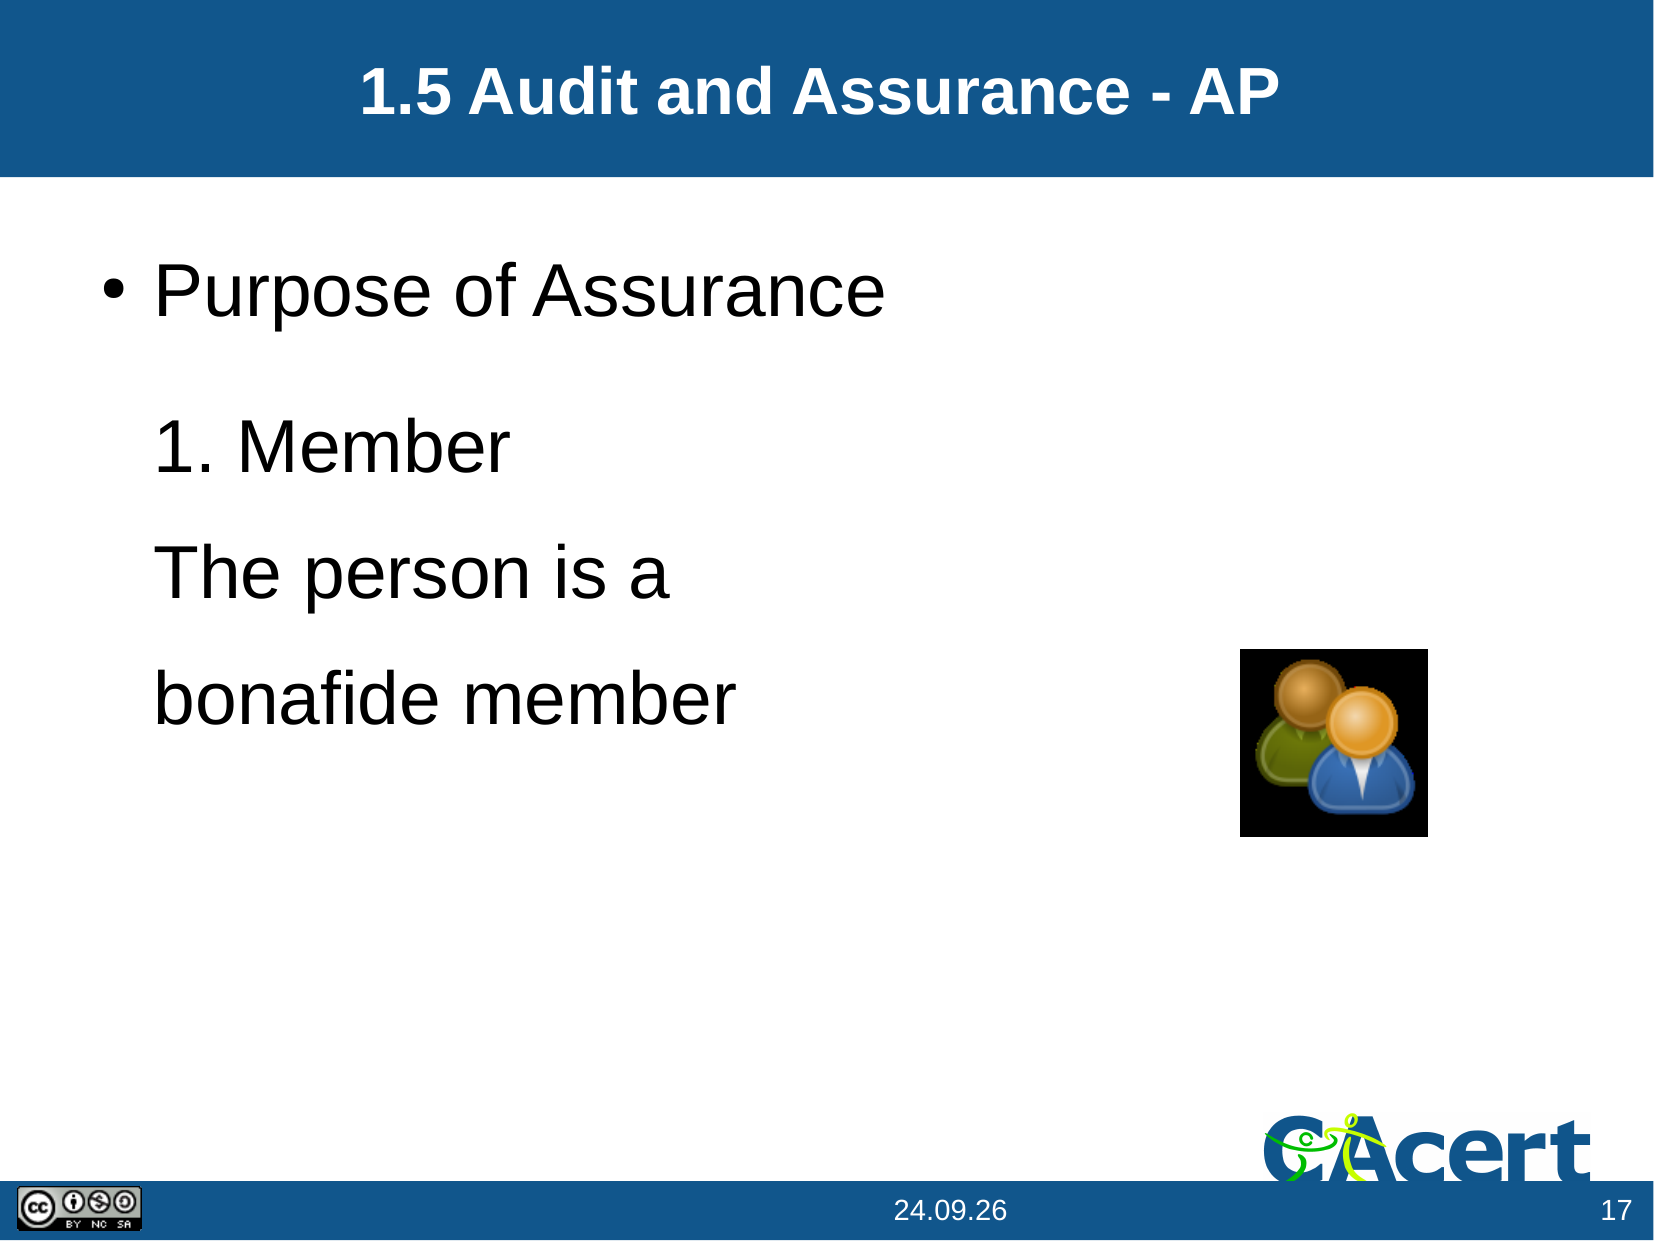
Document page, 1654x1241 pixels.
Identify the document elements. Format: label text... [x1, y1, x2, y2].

title 1.5 Audit and Assurance - AP [76, 17, 1565, 166]
picture [1240, 649, 1428, 838]
list Purpose of Assurance 1. Member The person is a bonafide member [82, 206, 1625, 1065]
picture [1263, 1112, 1591, 1181]
picture [17, 1186, 142, 1231]
